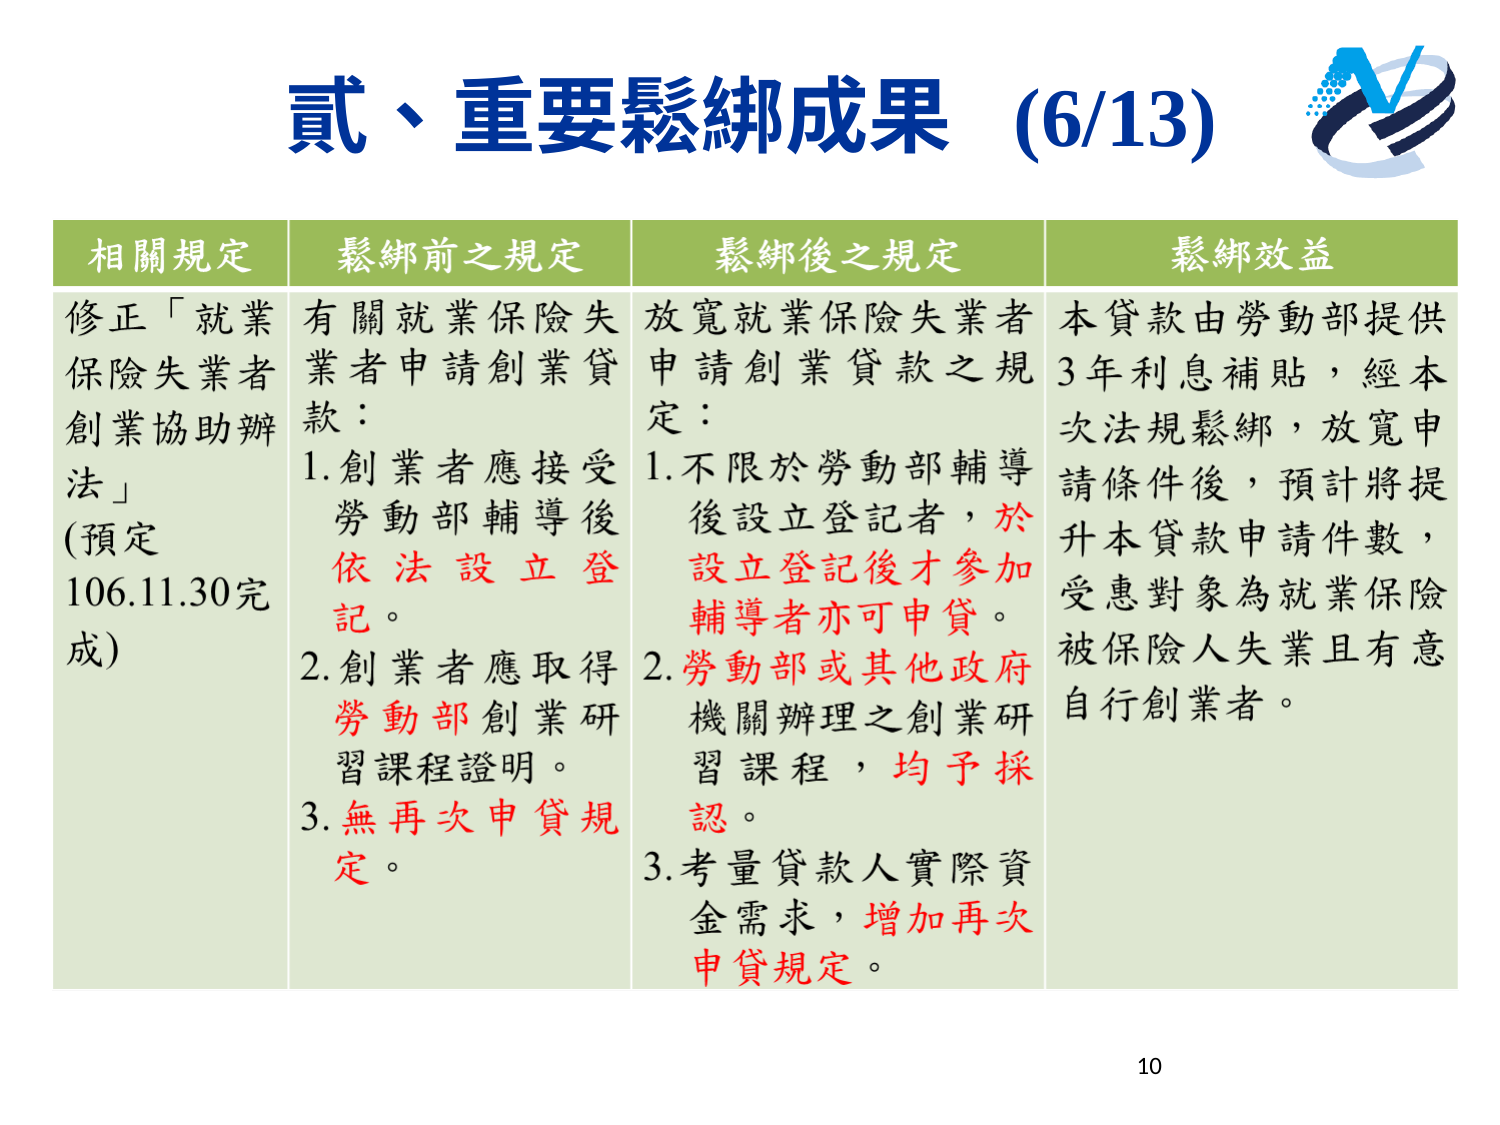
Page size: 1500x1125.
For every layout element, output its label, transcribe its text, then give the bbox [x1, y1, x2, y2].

text_box 10 [1121, 1035, 1472, 1095]
title 貳、重要鬆綁成果 (6/13) [76, 19, 1427, 207]
picture [52, 215, 1459, 1016]
